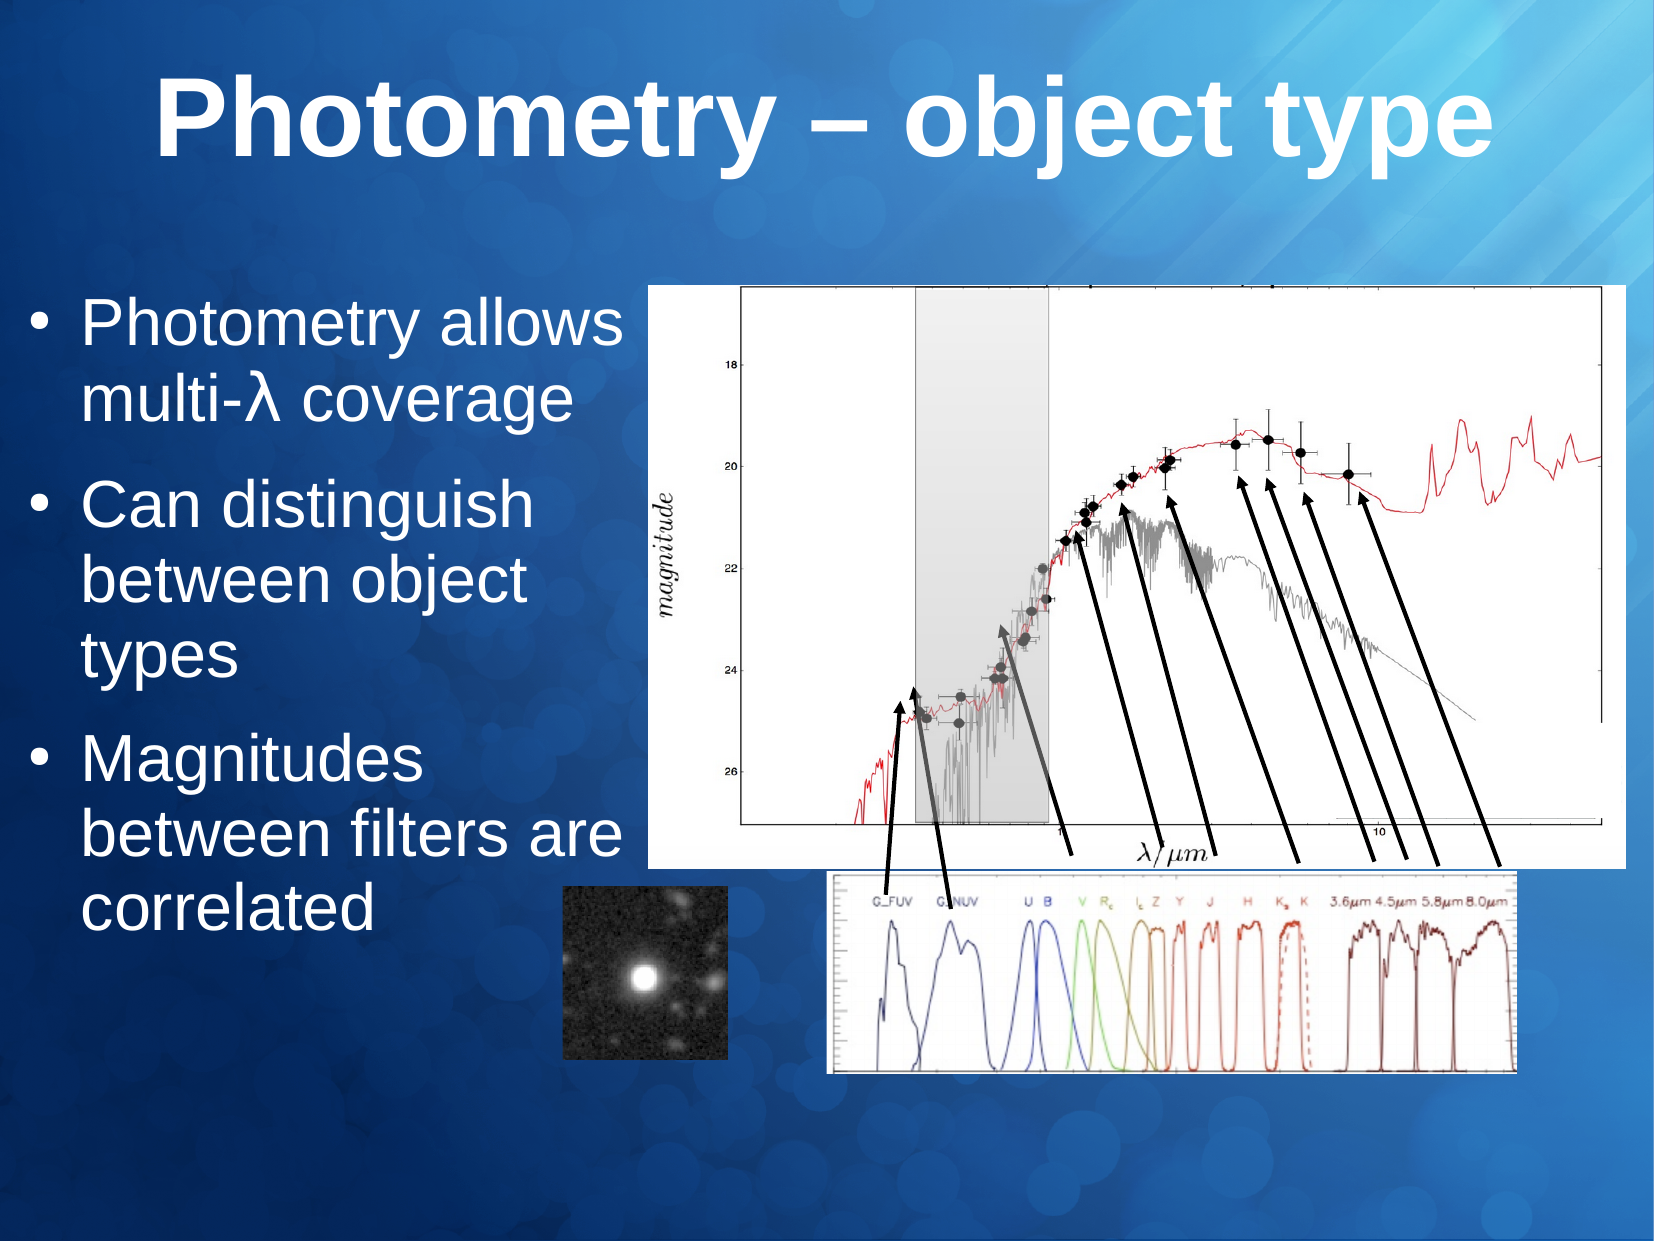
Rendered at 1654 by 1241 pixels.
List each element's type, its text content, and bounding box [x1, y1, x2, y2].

text_box [750, 286, 1243, 823]
text_box [1320, 722, 1356, 819]
text_box [1390, 722, 1479, 819]
list Photometry allows multi-λ coverage Can distinguish between object types Magnitudes between filters are correlated [9, 180, 638, 1126]
text_box [1449, 722, 1622, 819]
text_box [1328, 722, 1389, 819]
text_box [1359, 722, 1418, 819]
title Photometry – object type [37, 0, 1613, 263]
picture [0, 0, 1654, 1241]
